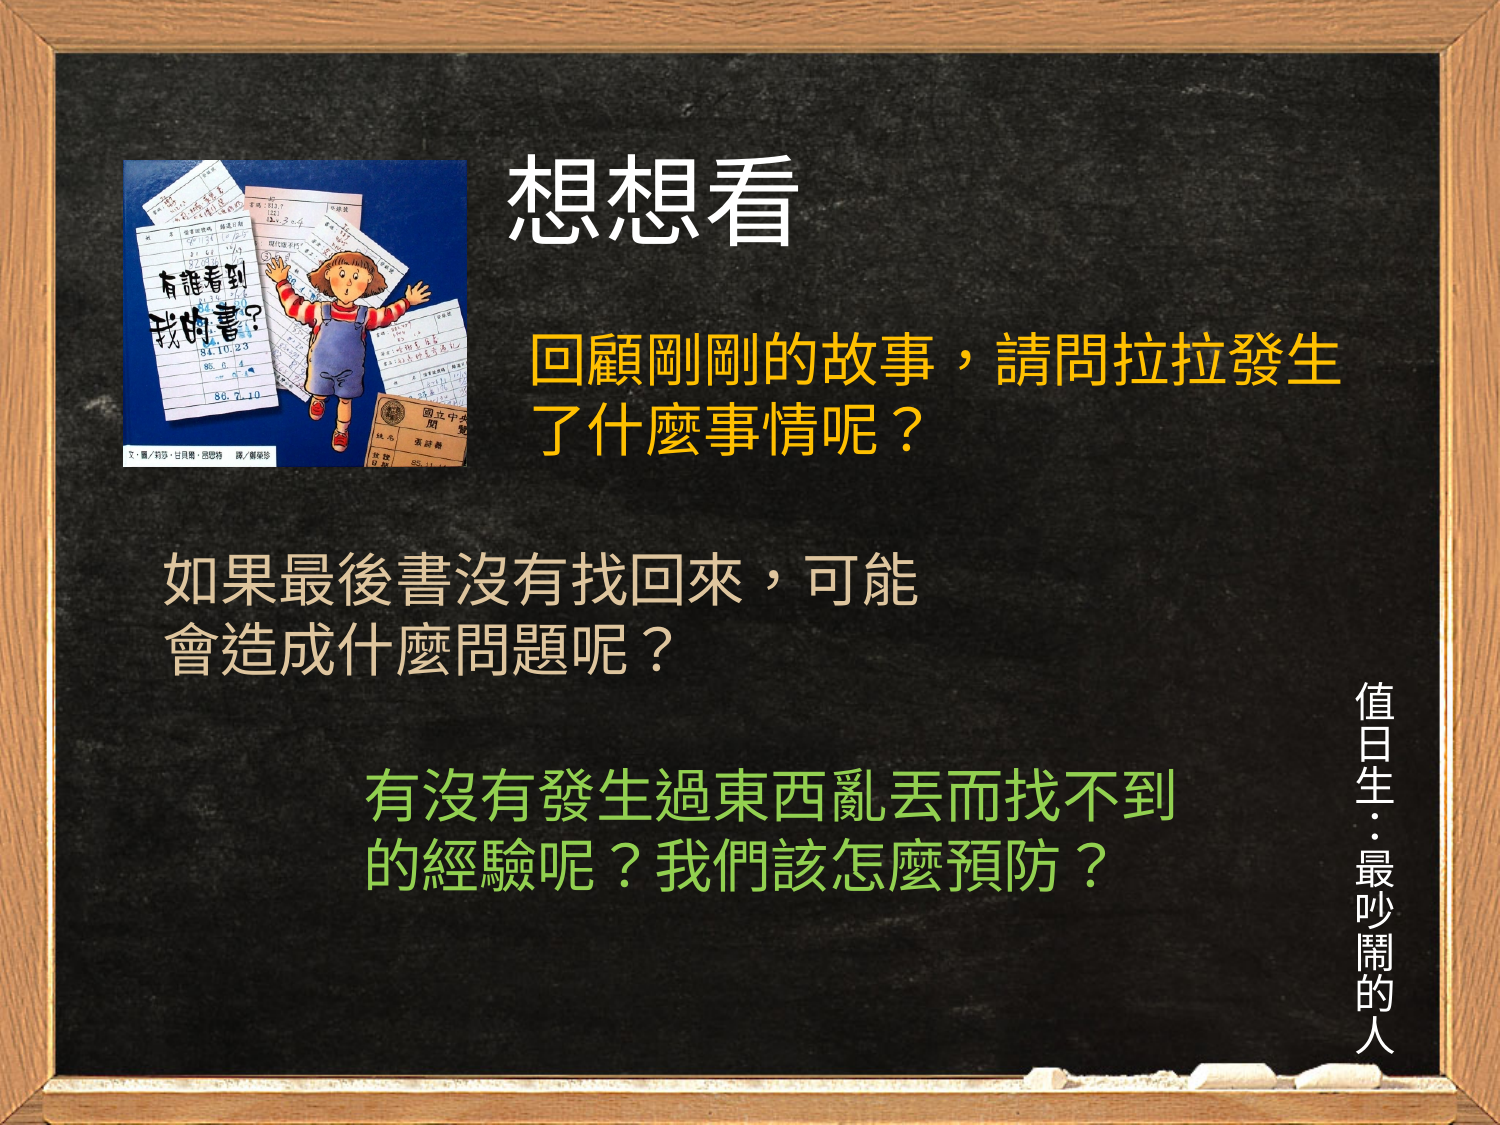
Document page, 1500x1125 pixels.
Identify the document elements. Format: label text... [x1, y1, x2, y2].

text_box 想想看 [490, 130, 1400, 266]
text_box 如果最後書沒有找回來，可能會造成什麼問題呢？ [147, 535, 963, 691]
text_box 值日生：最吵鬧的人 [1325, 666, 1407, 1060]
text_box 回顧剛剛的故事，請問拉拉發生了什麼事情呢？ [513, 314, 1400, 471]
text_box 有沒有發生過東西亂丟而找不到的經驗呢？我們該怎麼預防？ [348, 751, 1235, 907]
picture [0, 0, 1500, 1125]
